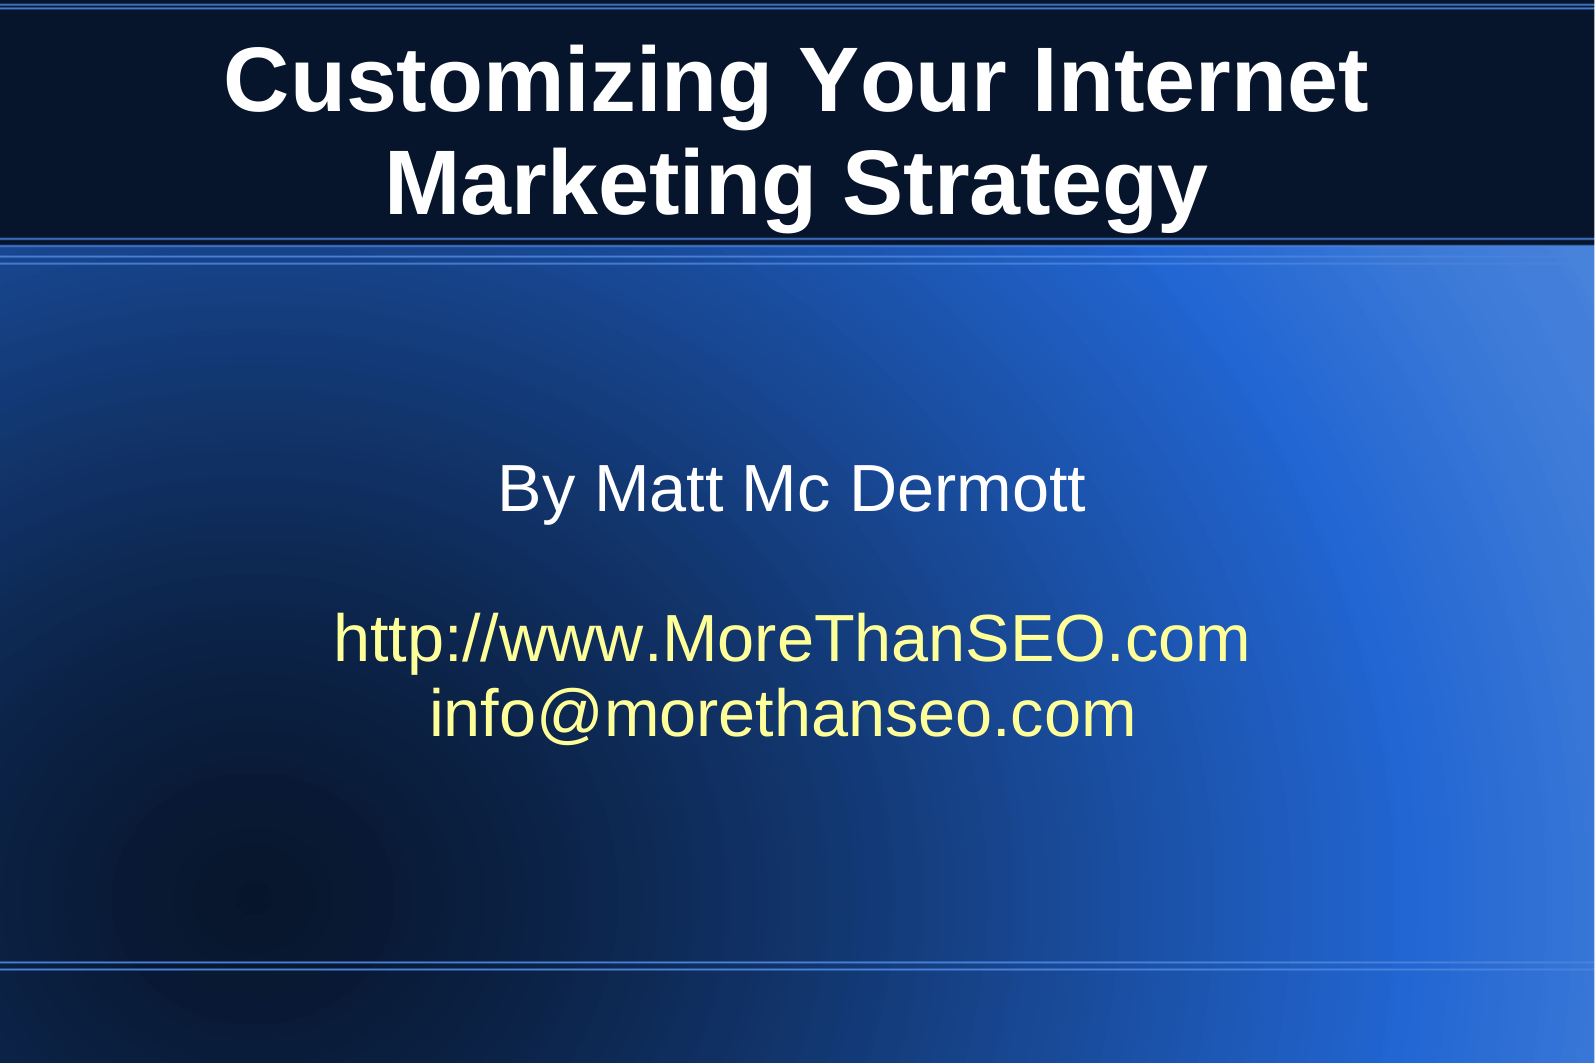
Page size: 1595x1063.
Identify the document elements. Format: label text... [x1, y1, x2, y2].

subtitle By Matt Mc Dermott http://www.MoreThanSEO.cominfo@morethanseo.com [75, 300, 1510, 902]
picture [0, 0, 1595, 1063]
title Customizing Your Internet Marketing Strategy [79, 28, 1515, 234]
